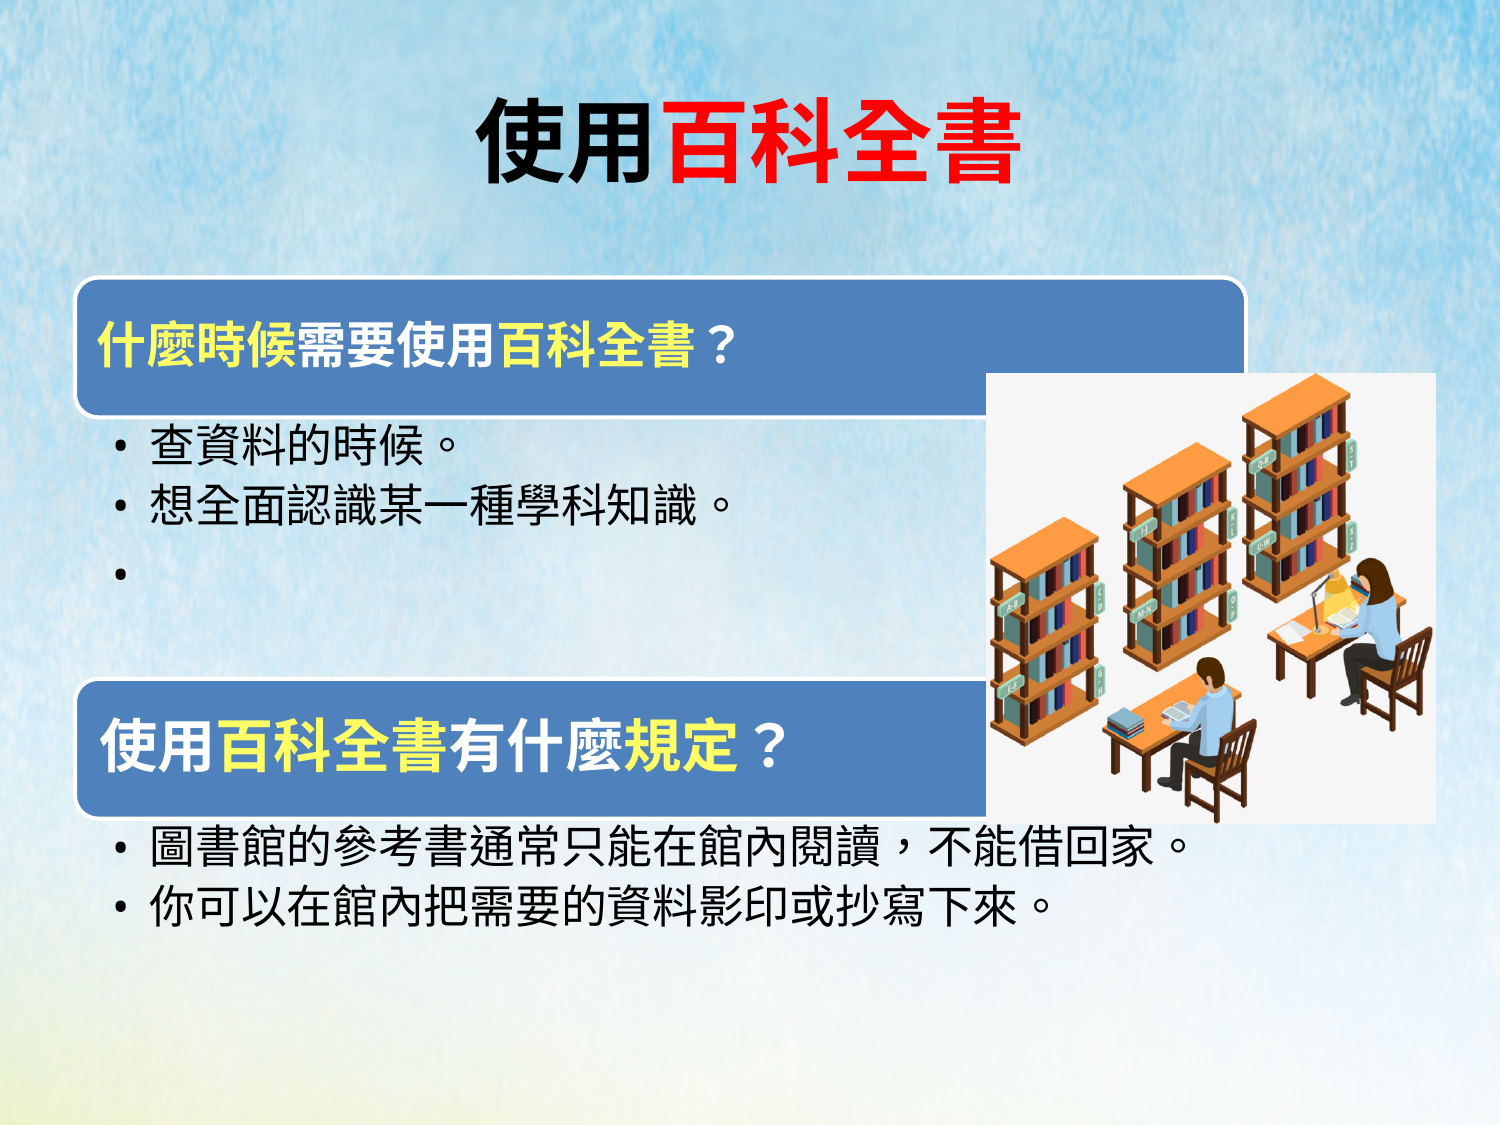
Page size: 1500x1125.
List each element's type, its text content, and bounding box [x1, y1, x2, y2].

text_box 圖書館的參考書通常只能在館內閱讀，不能借回家。 你可以在館內把需要的資料影印或抄寫下來。 [74, 818, 1247, 990]
picture [986, 373, 1436, 824]
text_box 什麼時候需要使用百科全書？ [74, 277, 1247, 417]
text_box 使用百科全書有什麼規定？ [74, 678, 986, 818]
title 使用百科全書 [75, 45, 1426, 233]
text_box 查資料的時候。 想全面認識某一種學科知識。 [74, 417, 986, 679]
